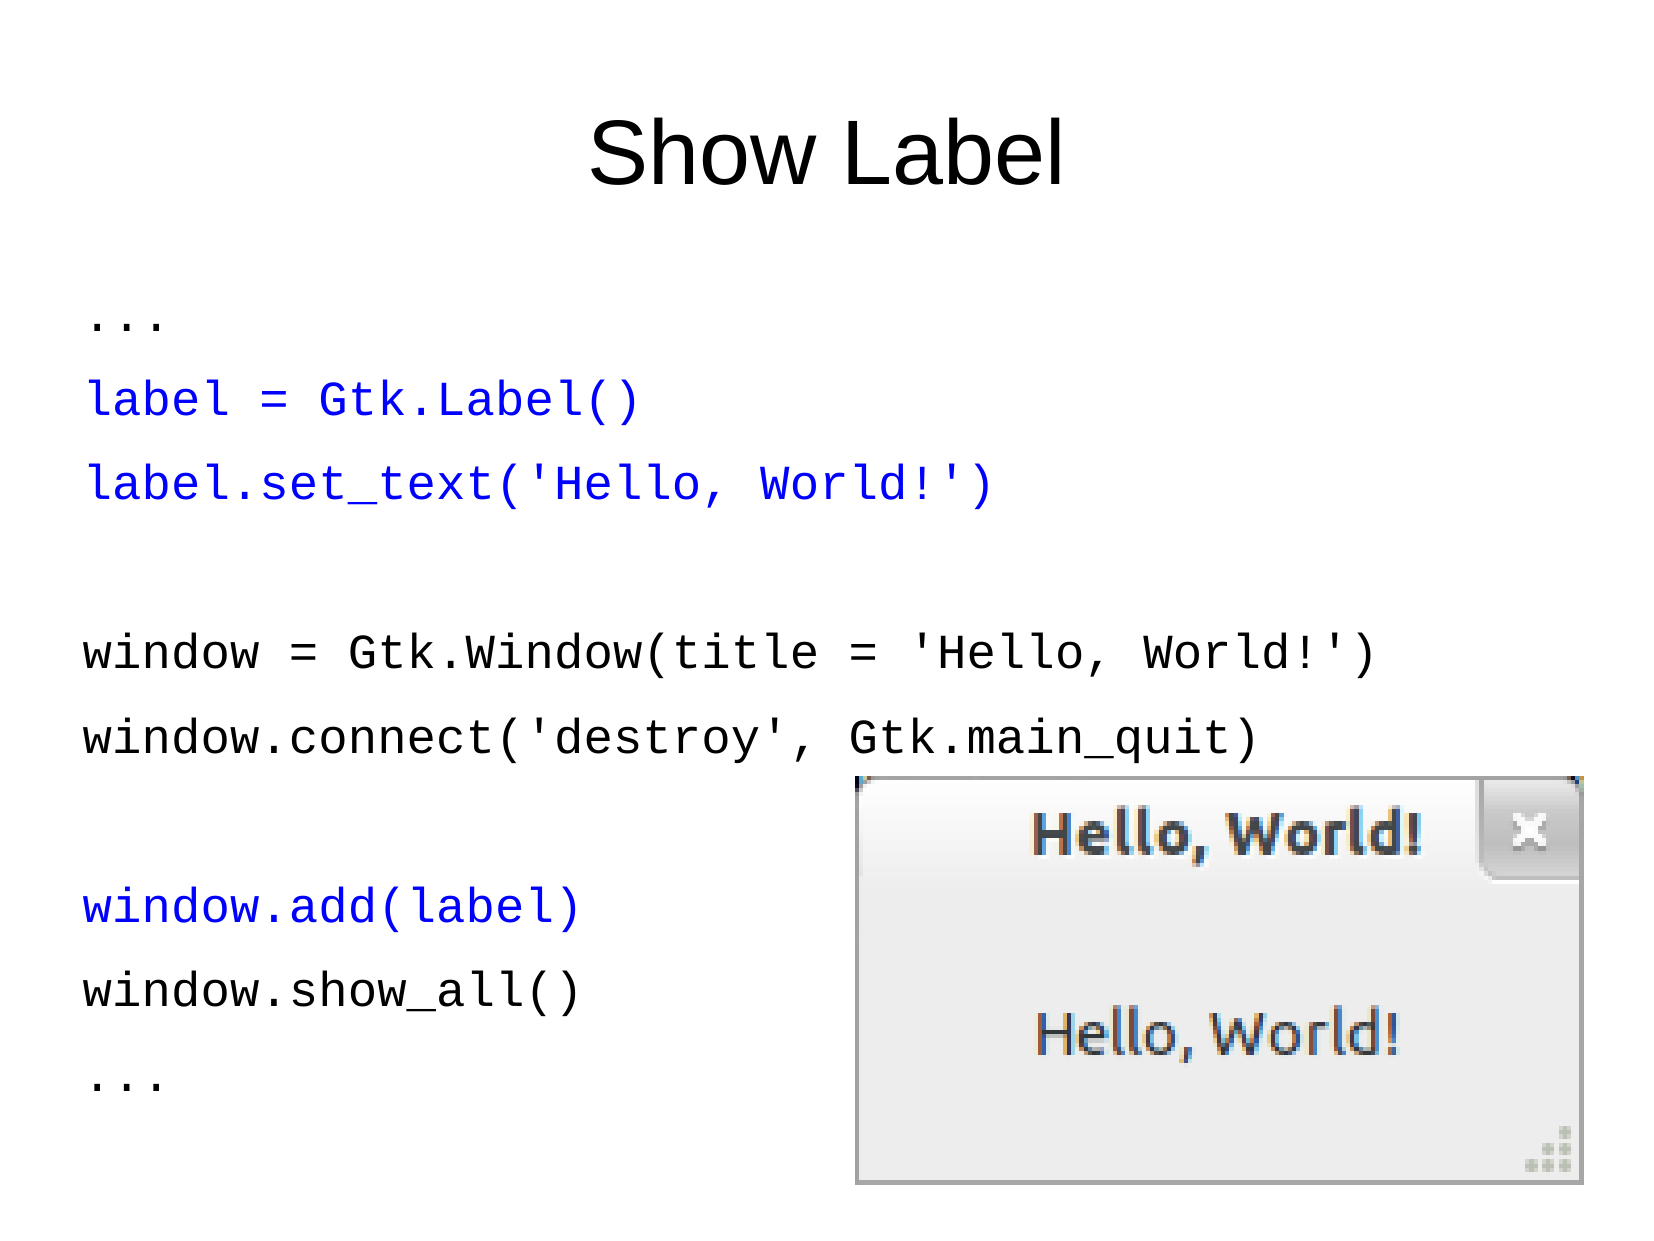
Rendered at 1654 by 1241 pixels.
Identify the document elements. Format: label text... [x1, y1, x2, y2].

title Show Label [82, 49, 1571, 257]
list ... label = Gtk.Label() label.set_text('Hello, World!') window = Gtk.Window(title = 'Hello, World!') window.connect('destroy', Gtk.main_quit) window.add(label) window.show_all() ... [82, 290, 1571, 1109]
picture [855, 776, 1584, 1186]
